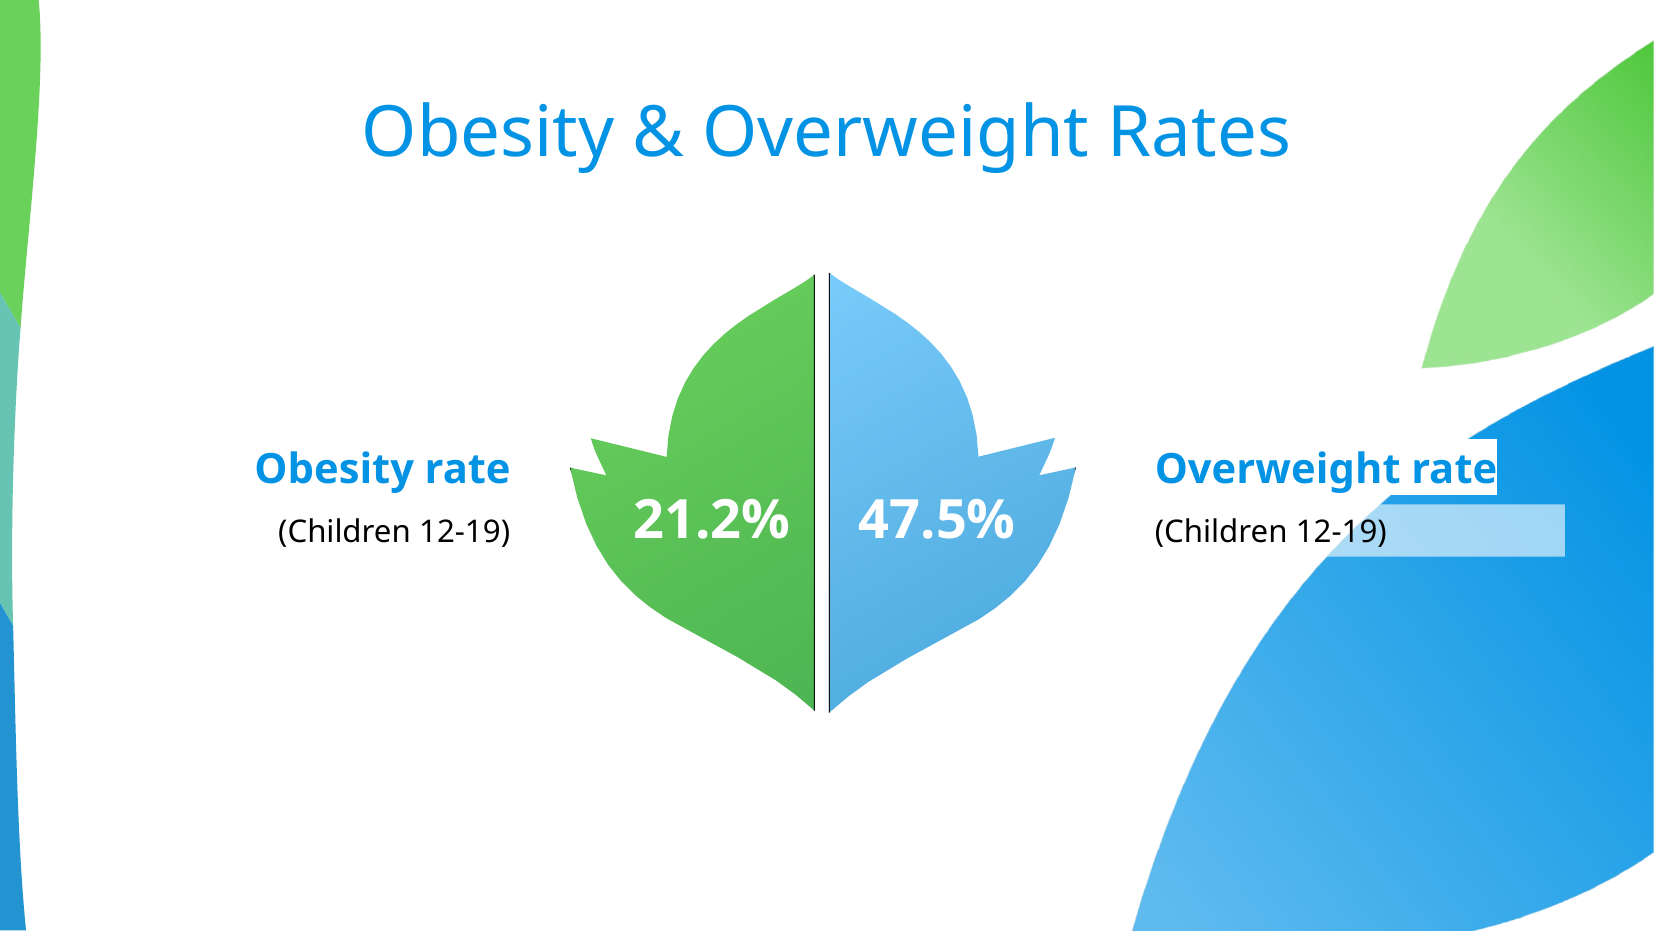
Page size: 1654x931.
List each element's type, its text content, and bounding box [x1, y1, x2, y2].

text_box [570, 274, 815, 711]
picture [1133, 41, 1654, 78]
text_box Overweight rate [1140, 434, 1591, 499]
text_box 47.5% [844, 477, 1053, 558]
text_box Obesity & Overweight Rates [0, 78, 1654, 178]
text_box 21.2% [615, 477, 806, 558]
text_box (Children 12-19) [118, 504, 526, 557]
text_box [828, 272, 1076, 713]
text_box Obesity rate [75, 434, 526, 499]
text_box (Children 12-19) [1140, 504, 1565, 557]
picture [1133, 178, 1654, 930]
